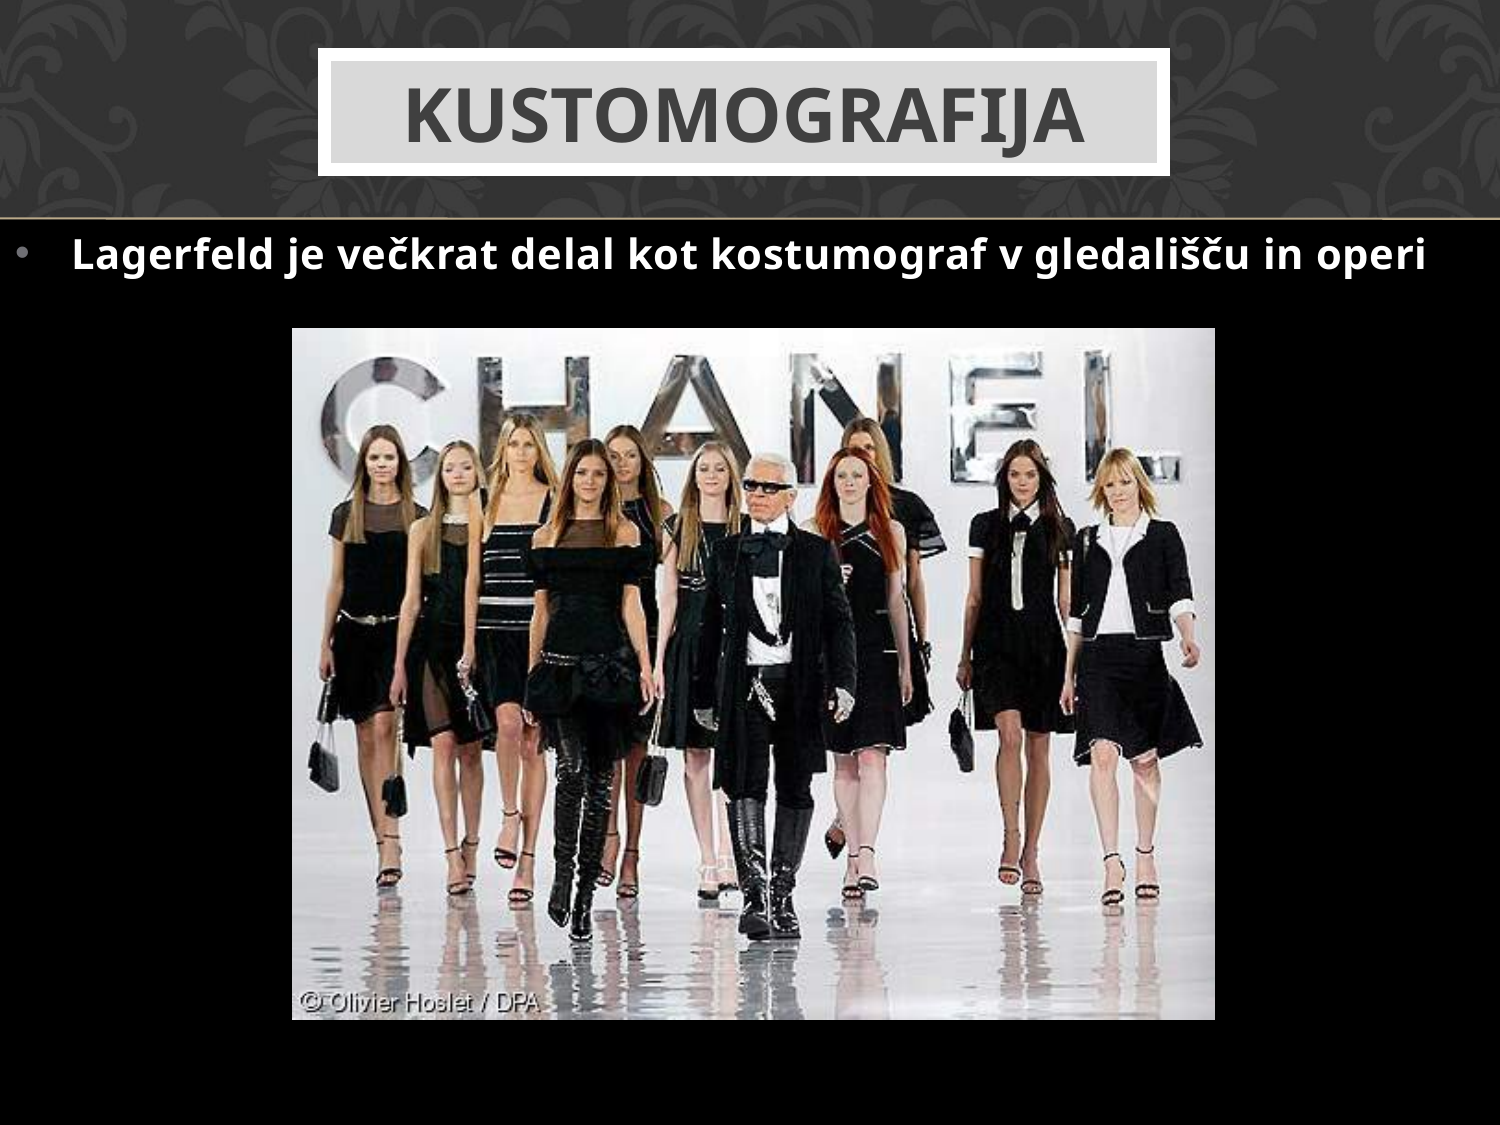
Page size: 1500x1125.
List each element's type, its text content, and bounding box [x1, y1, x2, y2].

list Lagerfeld je večkrat delal kot kostumograf v gledališču in operi [0, 220, 1500, 1125]
picture [292, 328, 1215, 1020]
picture [0, 0, 1500, 217]
title KUSTOMOGRAFIJA [324, 54, 1164, 170]
